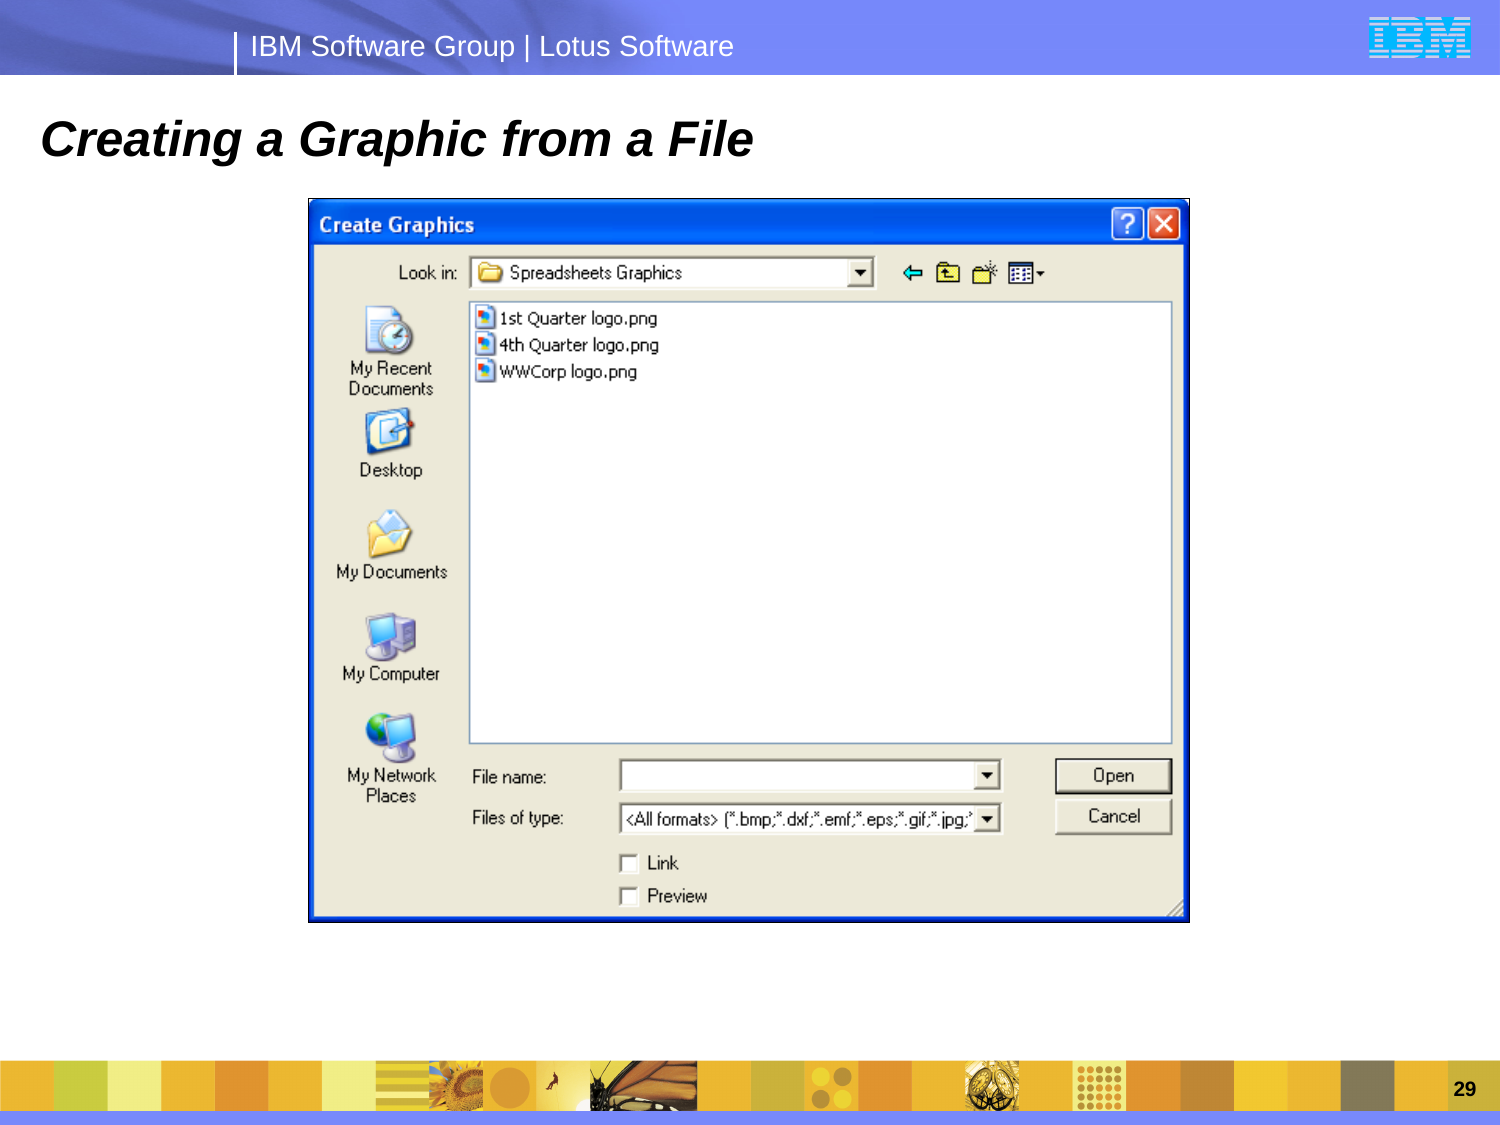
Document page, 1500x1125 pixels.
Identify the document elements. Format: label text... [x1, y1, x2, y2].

picture [308, 198, 1190, 923]
picture [0, 0, 1500, 75]
picture [0, 1060, 1500, 1111]
title Creating a Graphic from a File [25, 106, 1378, 189]
